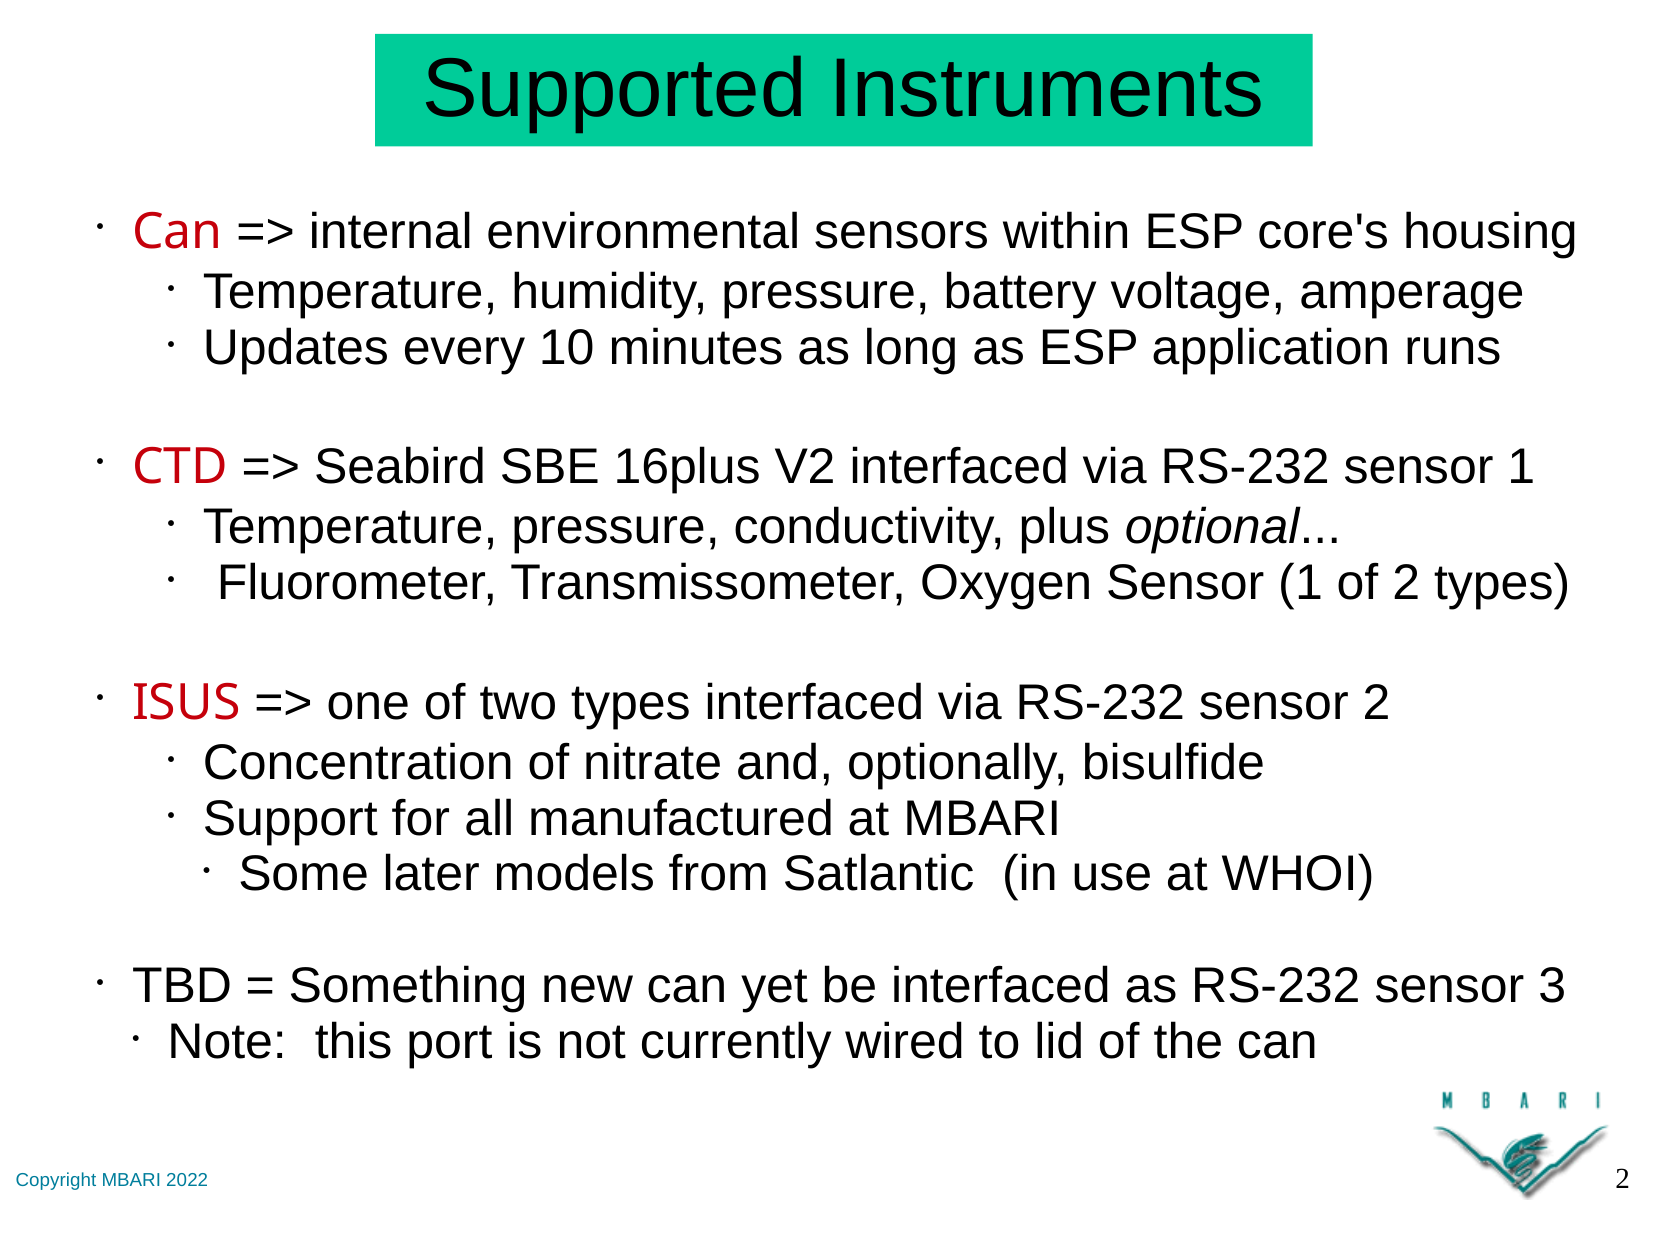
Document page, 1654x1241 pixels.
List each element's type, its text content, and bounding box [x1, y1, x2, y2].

picture [1426, 1091, 1613, 1200]
text_box Supported Instruments [375, 33, 1313, 147]
text_box Can => internal environmental sensors within ESP core's housing Temperature, humidity, pressure, battery voltage, amperage Updates every 10 minutes as long as ESP application runs CTD => Seabird SBE 16plus V2 interfaced via RS-232 sensor 1 Temperature, pressure, conductivity, plus optional... Fluorometer, Transmissometer, Oxygen Sensor (1 of 2 types) ISUS => one of two types interfaced via RS-232 sensor 2 Concentration of nitrate and, optionally, bisulfide Support for all manufactured at MBARI Some later models from Satlantic (in use at WHOI) TBD = Something new can yet be interfaced as RS-232 sensor 3 Note: this port is not currently wired to lid of the can [46, 187, 1601, 1126]
